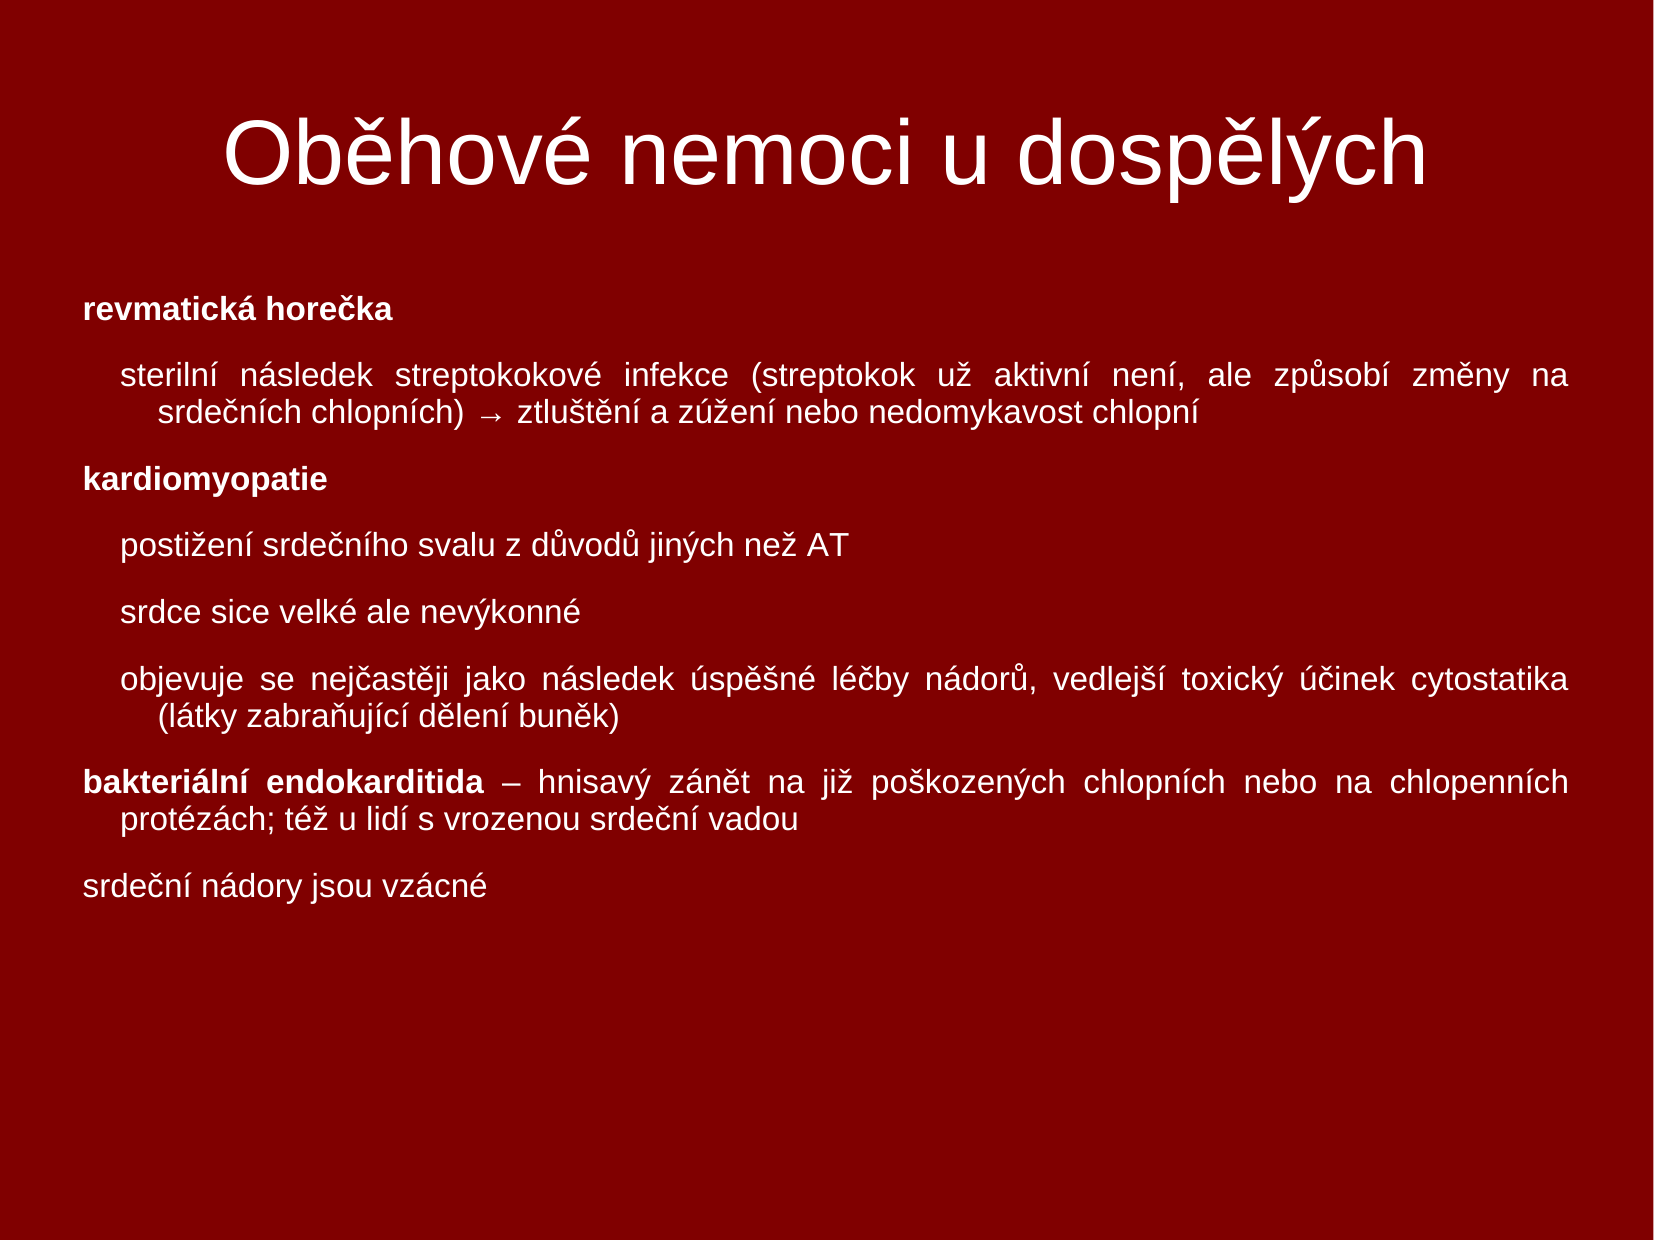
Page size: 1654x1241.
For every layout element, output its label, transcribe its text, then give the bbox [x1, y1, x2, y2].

list revmatická horečka sterilní následek streptokokové infekce (streptokok už aktivní není, ale způsobí změny na srdečních chlopních) → ztluštění a zúžení nebo nedomykavost chlopní kardiomyopatie postižení srdečního svalu z důvodů jiných než AT srdce sice velké ale nevýkonné objevuje se nejčastěji jako následek úspěšné léčby nádorů, vedlejší toxický účinek cytostatika (látky zabraňující dělení buněk) bakteriální endokarditida – hnisavý zánět na již poškozených chlopních nebo na chlopenních protézách; též u lidí s vrozenou srdeční vadou srdeční nádory jsou vzácné [82, 290, 1571, 1094]
title Oběhové nemoci u dospělých [82, 56, 1571, 250]
